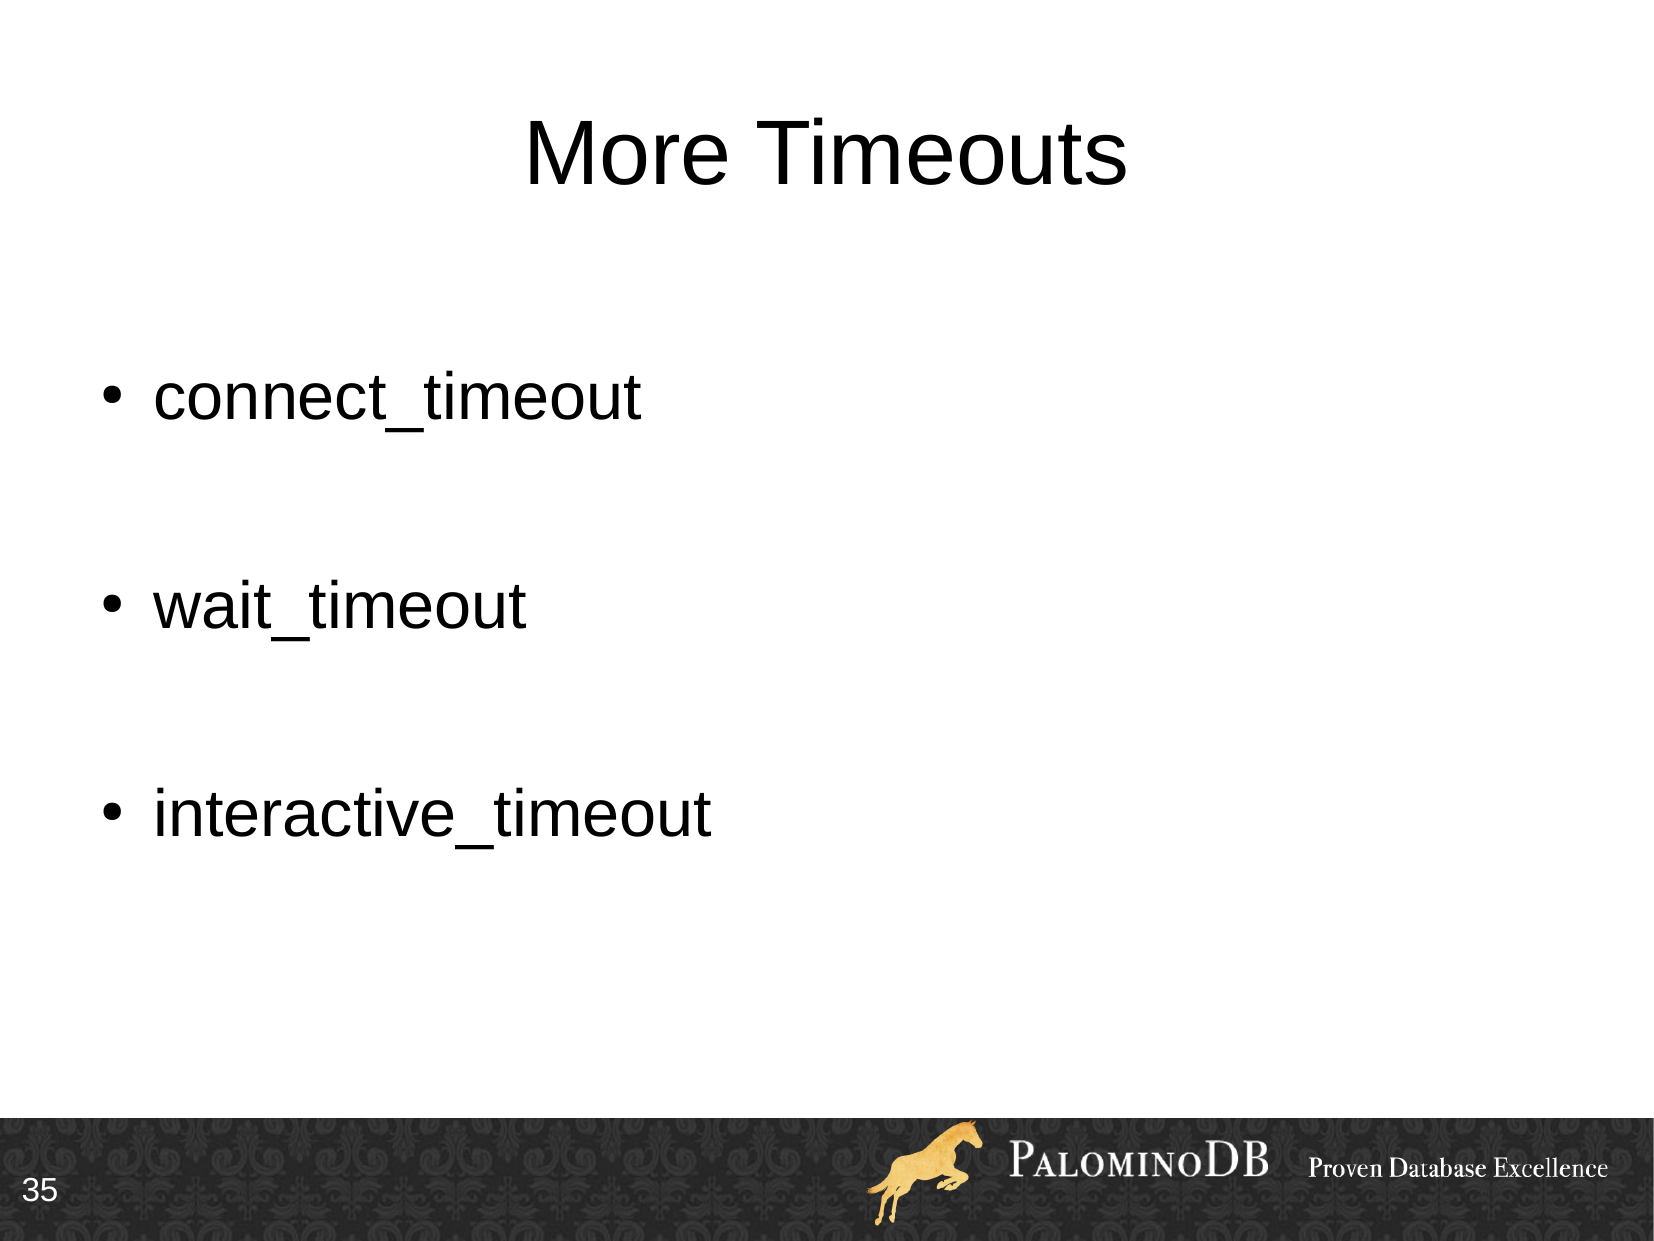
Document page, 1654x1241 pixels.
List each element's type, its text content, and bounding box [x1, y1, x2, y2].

list connect_timeout wait_timeout interactive_timeout [82, 254, 1571, 1182]
title More Timeouts [82, 49, 1571, 254]
picture [0, 1118, 1654, 1241]
